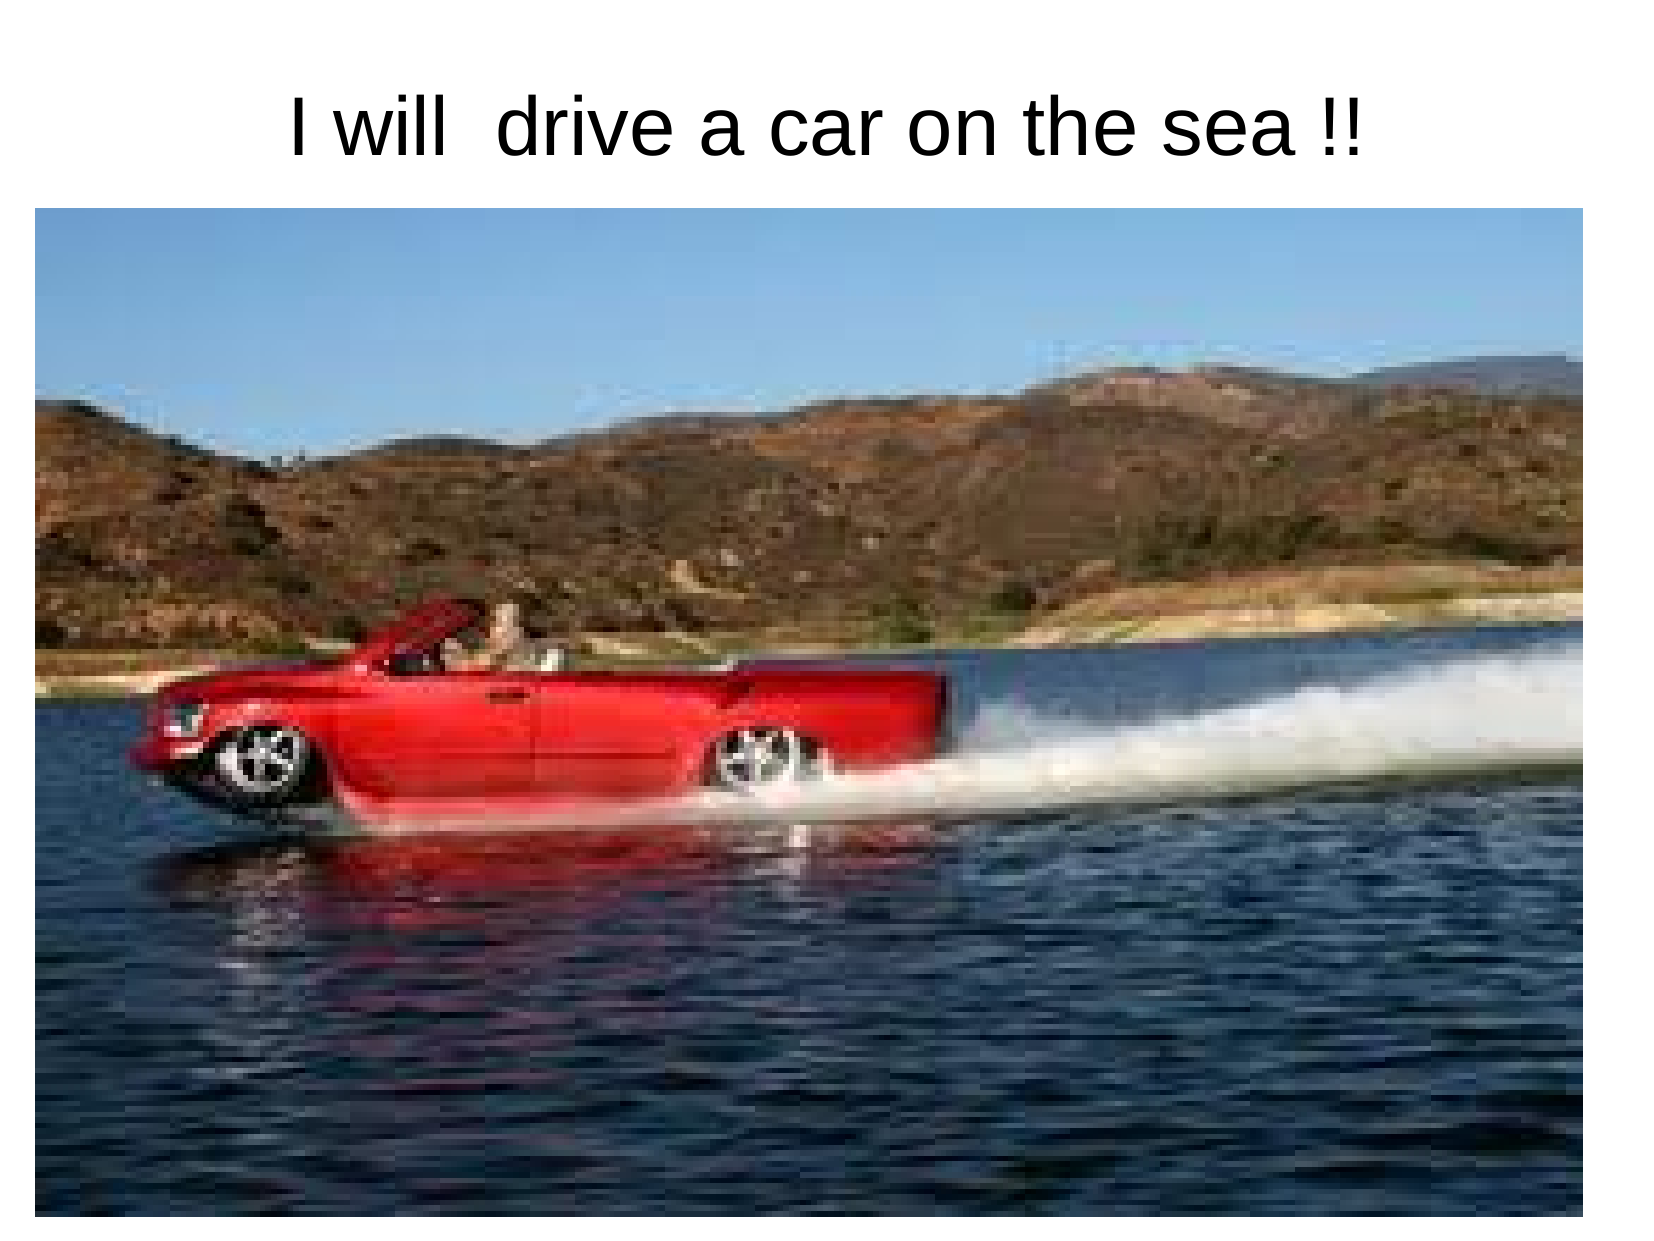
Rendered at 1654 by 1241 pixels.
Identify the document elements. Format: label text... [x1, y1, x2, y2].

picture [35, 208, 1583, 1217]
title I will drive a car on the sea !! [82, 23, 1571, 208]
